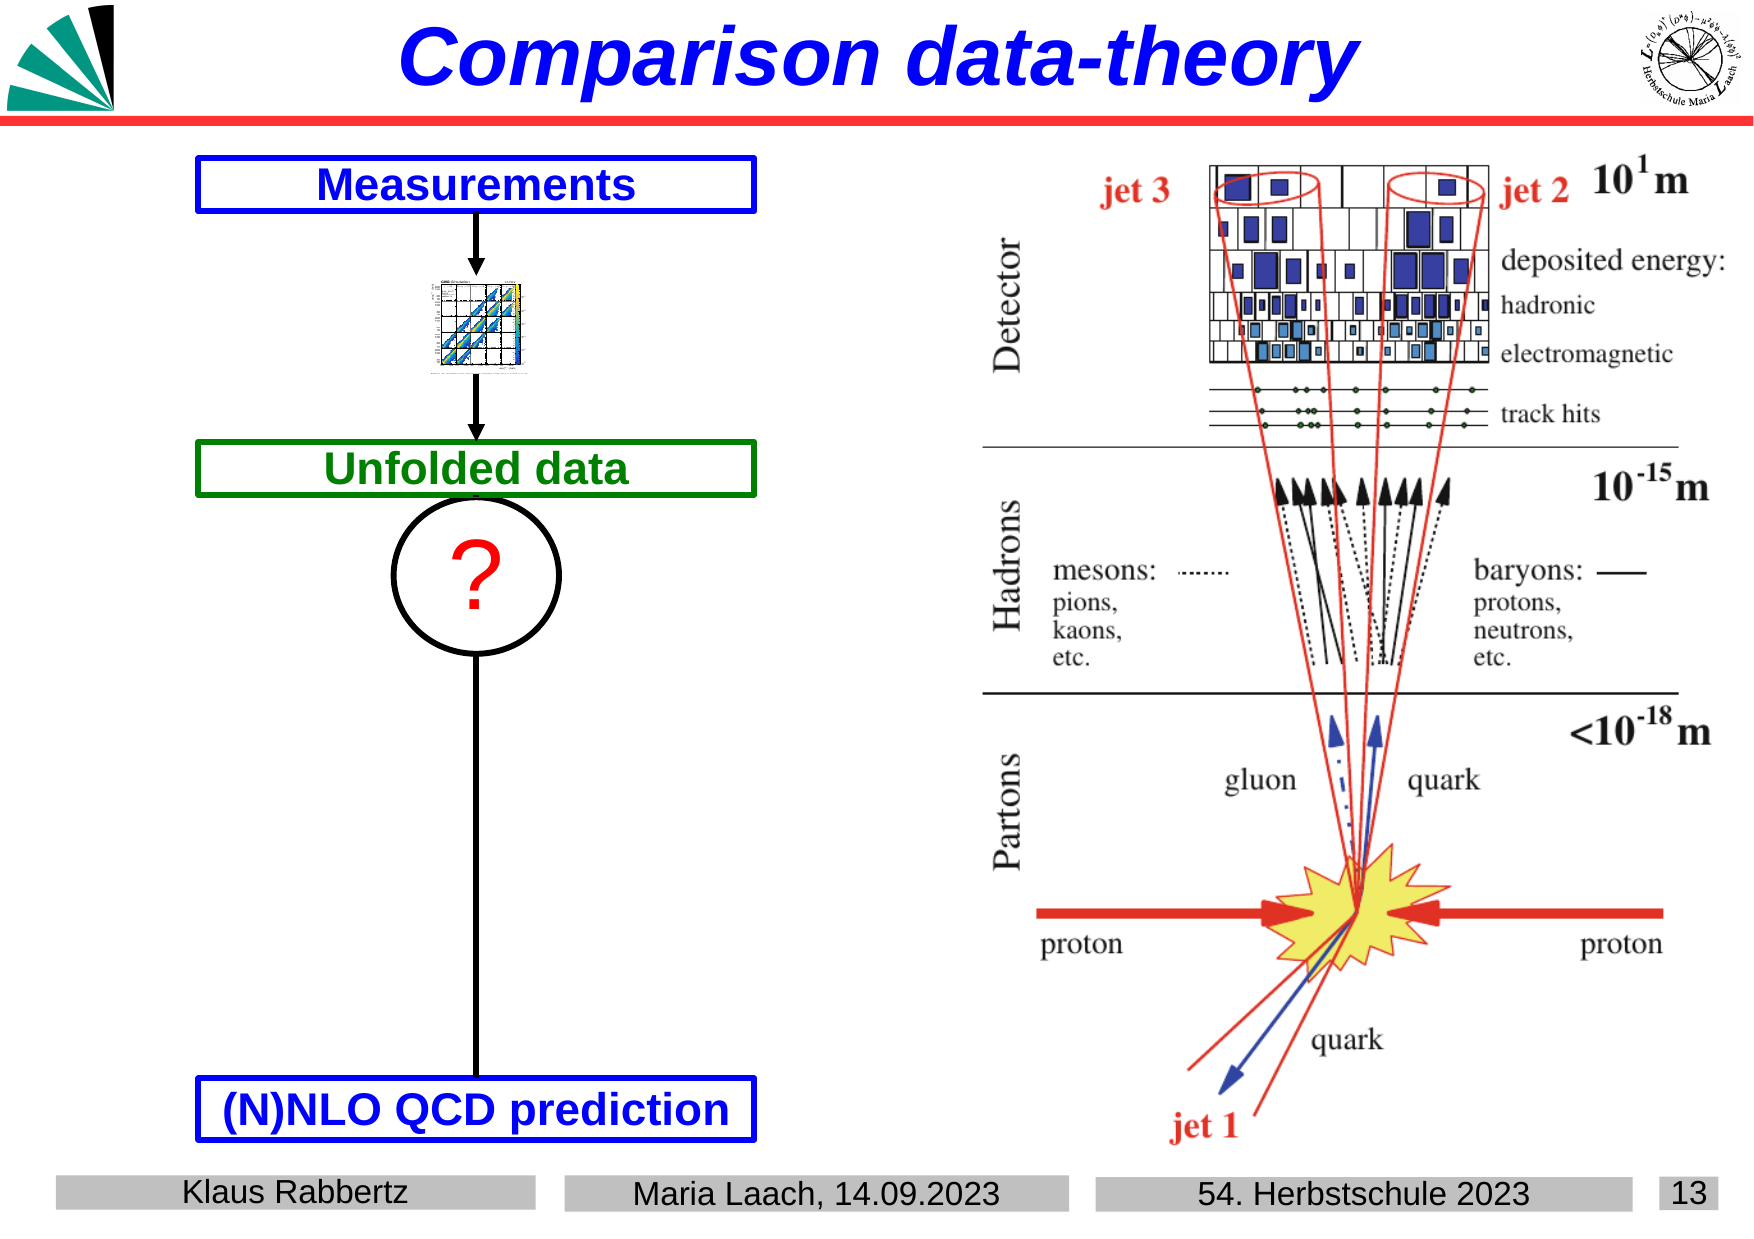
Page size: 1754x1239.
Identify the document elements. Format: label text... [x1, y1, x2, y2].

text_box (N)NLO QCD prediction [198, 1078, 755, 1140]
title Comparison data-theory [129, 0, 1627, 114]
picture [7, 5, 114, 112]
text_box ? [393, 497, 560, 654]
picture [1641, 11, 1741, 106]
text_box Measurements [198, 158, 755, 212]
text_box Unfolded data [198, 441, 755, 495]
picture [970, 146, 1730, 1153]
picture [425, 275, 528, 374]
